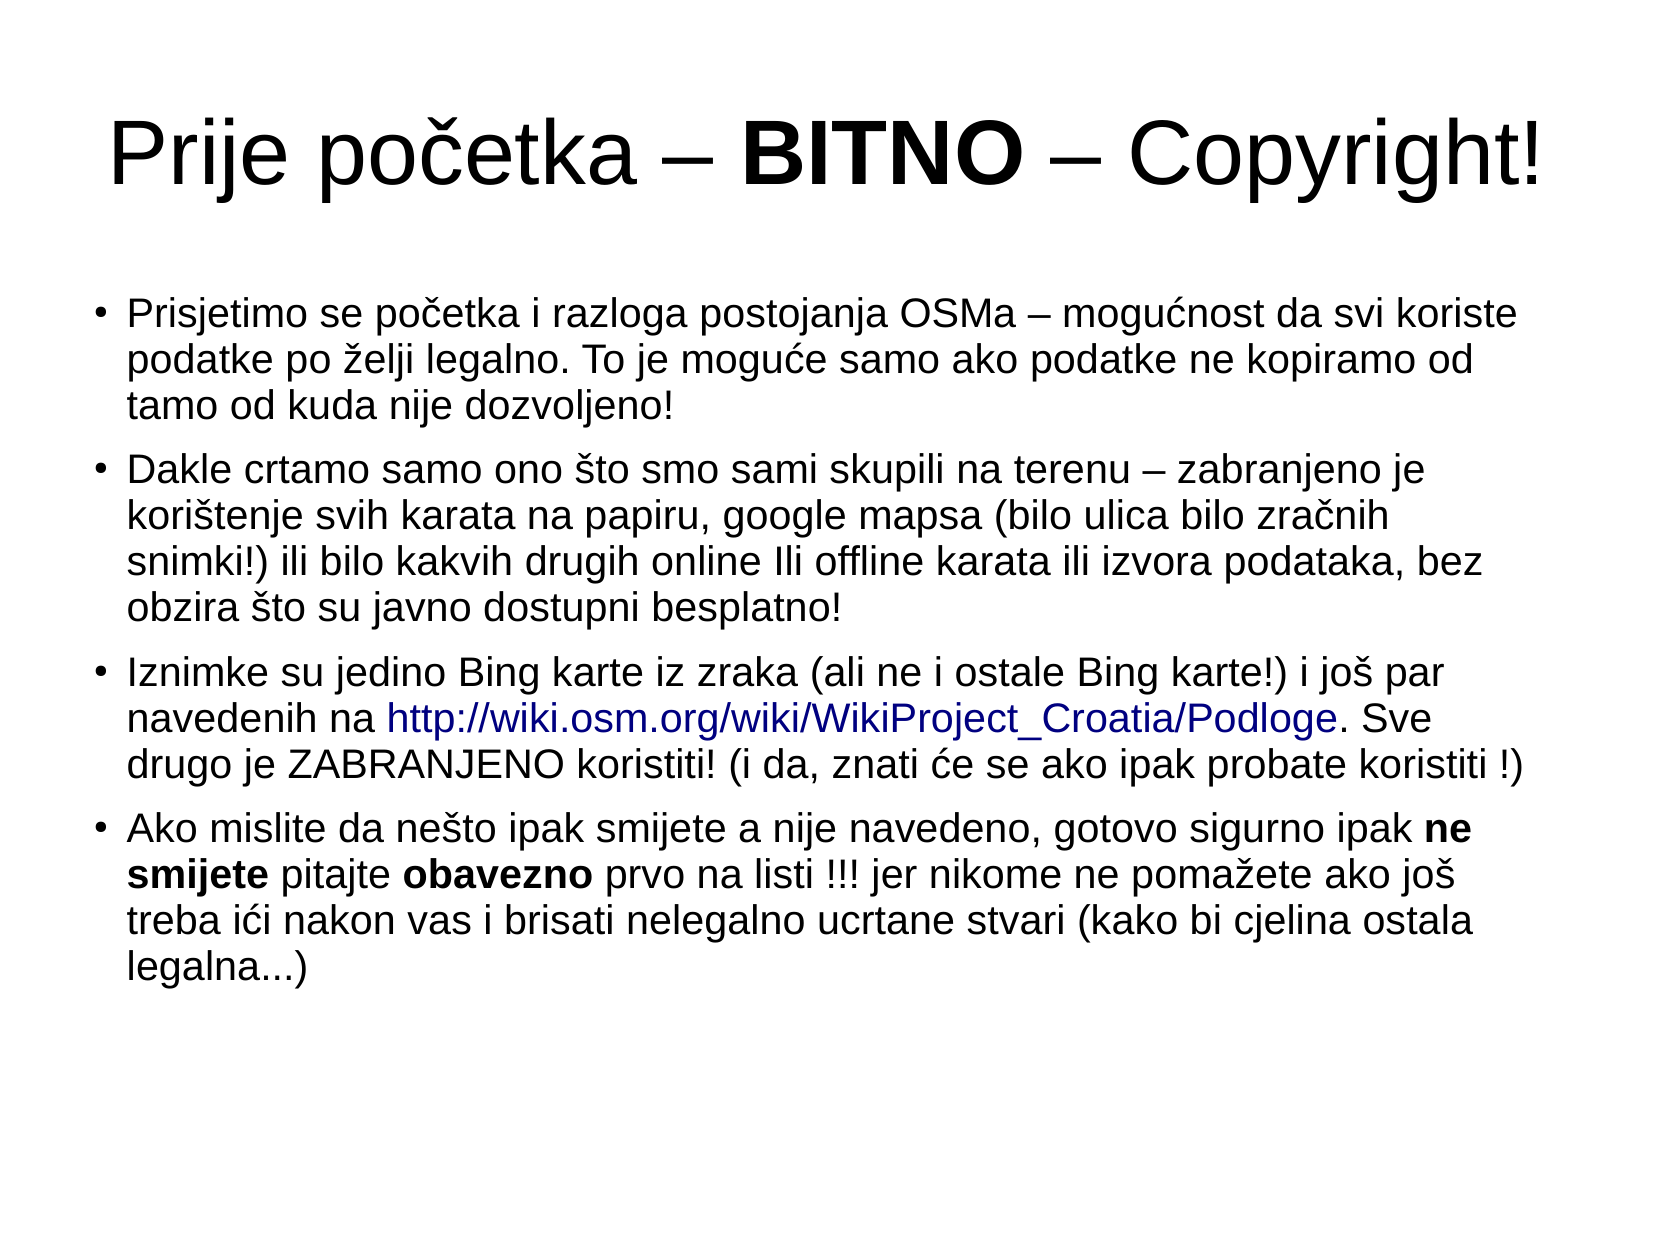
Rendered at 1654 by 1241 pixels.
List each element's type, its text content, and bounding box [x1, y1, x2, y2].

title Prije početka – BITNO – Copyright! [82, 49, 1571, 257]
list Prisjetimo se početka i razloga postojanja OSMa – mogućnost da svi koriste podatke po želji legalno. To je moguće samo ako podatke ne kopiramo od tamo od kuda nije dozvoljeno! Dakle crtamo samo ono što smo sami skupili na terenu – zabranjeno je korištenje svih karata na papiru, google mapsa (bilo ulica bilo zračnih snimki!) ili bilo kakvih drugih online Ili offline karata ili izvora podataka, bez obzira što su javno dostupni besplatno! Iznimke su jedino Bing karte iz zraka (ali ne i ostale Bing karte!) i još par navedenih na http://wiki.osm.org/wiki/WikiProject_Croatia/Podloge. Sve drugo je ZABRANJENO koristiti! (i da, znati će se ako ipak probate koristiti !) Ako mislite da nešto ipak smijete a nije navedeno, gotovo sigurno ipak ne smijete pitajte obavezno prvo na listi !!! jer nikome ne pomažete ako još treba ići nakon vas i brisati nelegalno ucrtane stvari (kako bi cjelina ostala legalna...) [82, 290, 1538, 1010]
